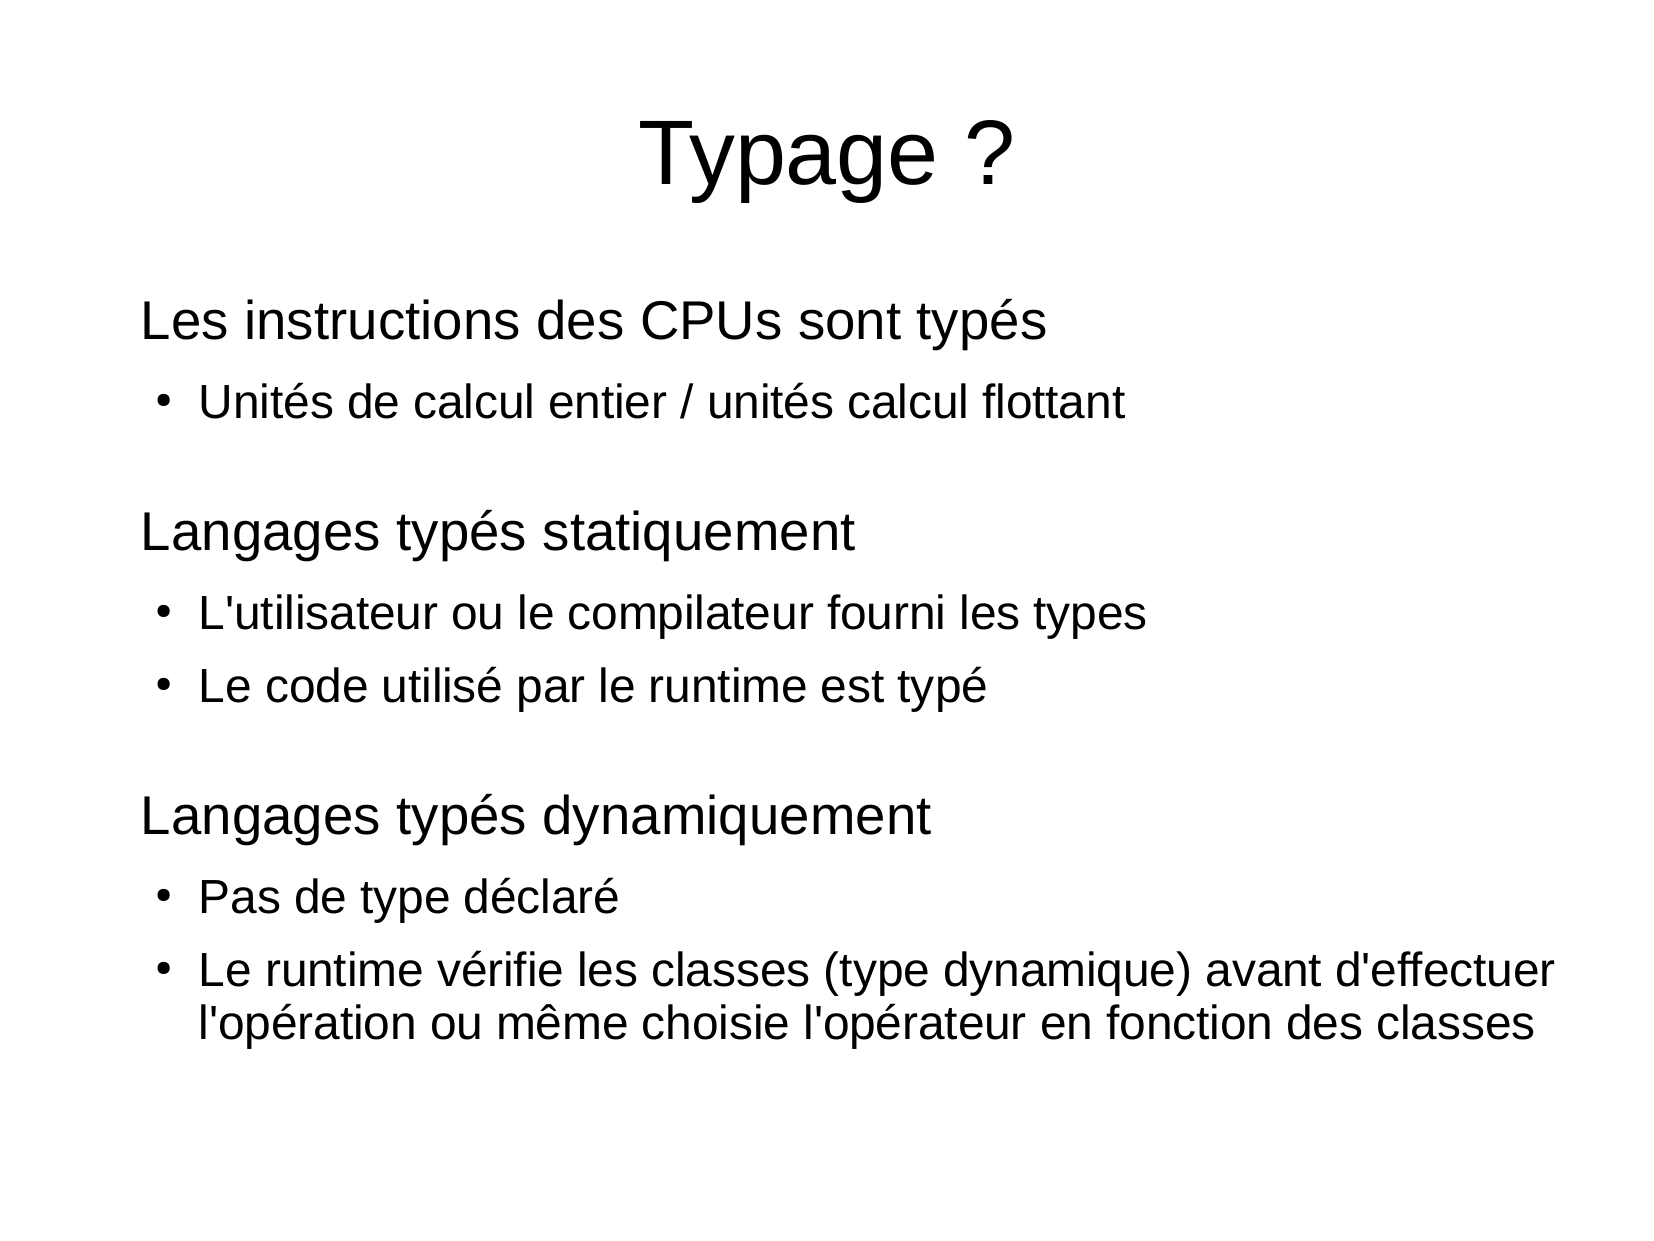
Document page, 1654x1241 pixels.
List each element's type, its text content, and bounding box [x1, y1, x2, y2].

list Les instructions des CPUs sont typés Unités de calcul entier / unités calcul flottant Langages typés statiquement L'utilisateur ou le compilateur fourni les types Le code utilisé par le runtime est typé Langages typés dynamiquement Pas de type déclaré Le runtime vérifie les classes (type dynamique) avant d'effectuer l'opération ou même choisie l'opérateur en fonction des classes [82, 290, 1571, 1109]
title Typage ? [82, 49, 1571, 257]
